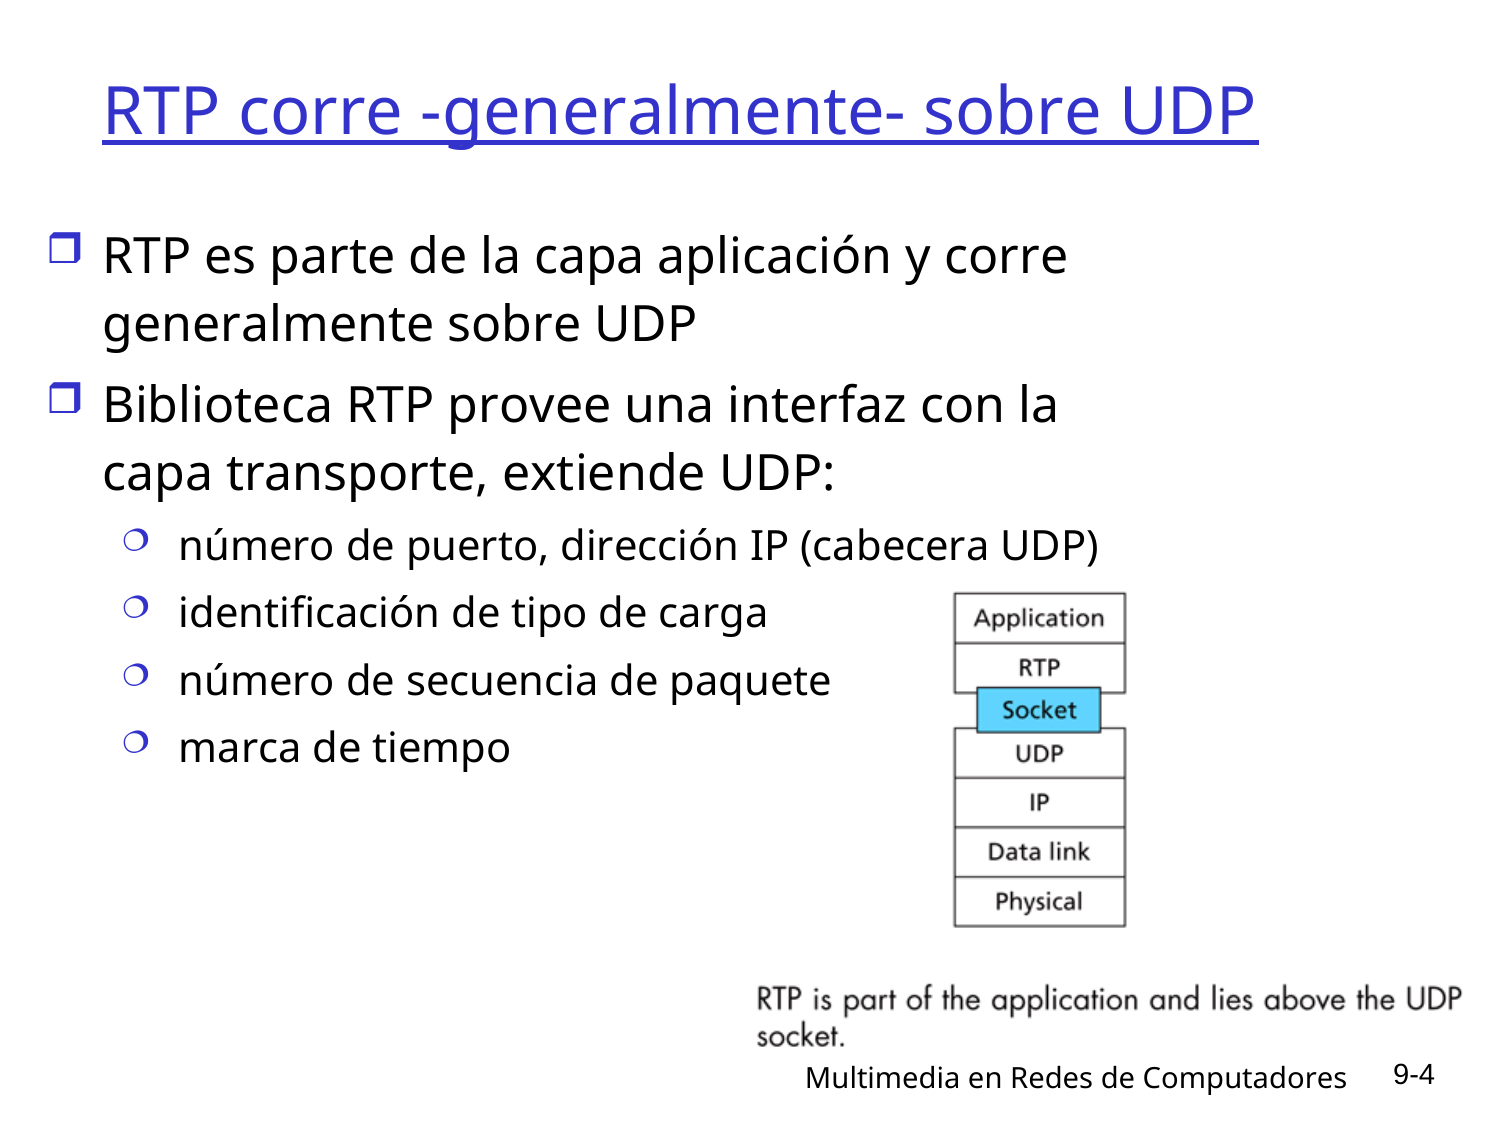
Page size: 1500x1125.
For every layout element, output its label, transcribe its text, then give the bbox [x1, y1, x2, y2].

title RTP corre -generalmente- sobre UDP [87, 37, 1363, 181]
picture [750, 590, 1463, 1050]
list RTP es parte de la capa aplicación y corre generalmente sobre UDP Biblioteca RTP provee una interfaz con la capa transporte, extiende UDP: número de puerto, dirección IP (cabecera UDP) identificación de tipo de carga número de secuencia de paquete marca de tiempo [46, 219, 1159, 963]
